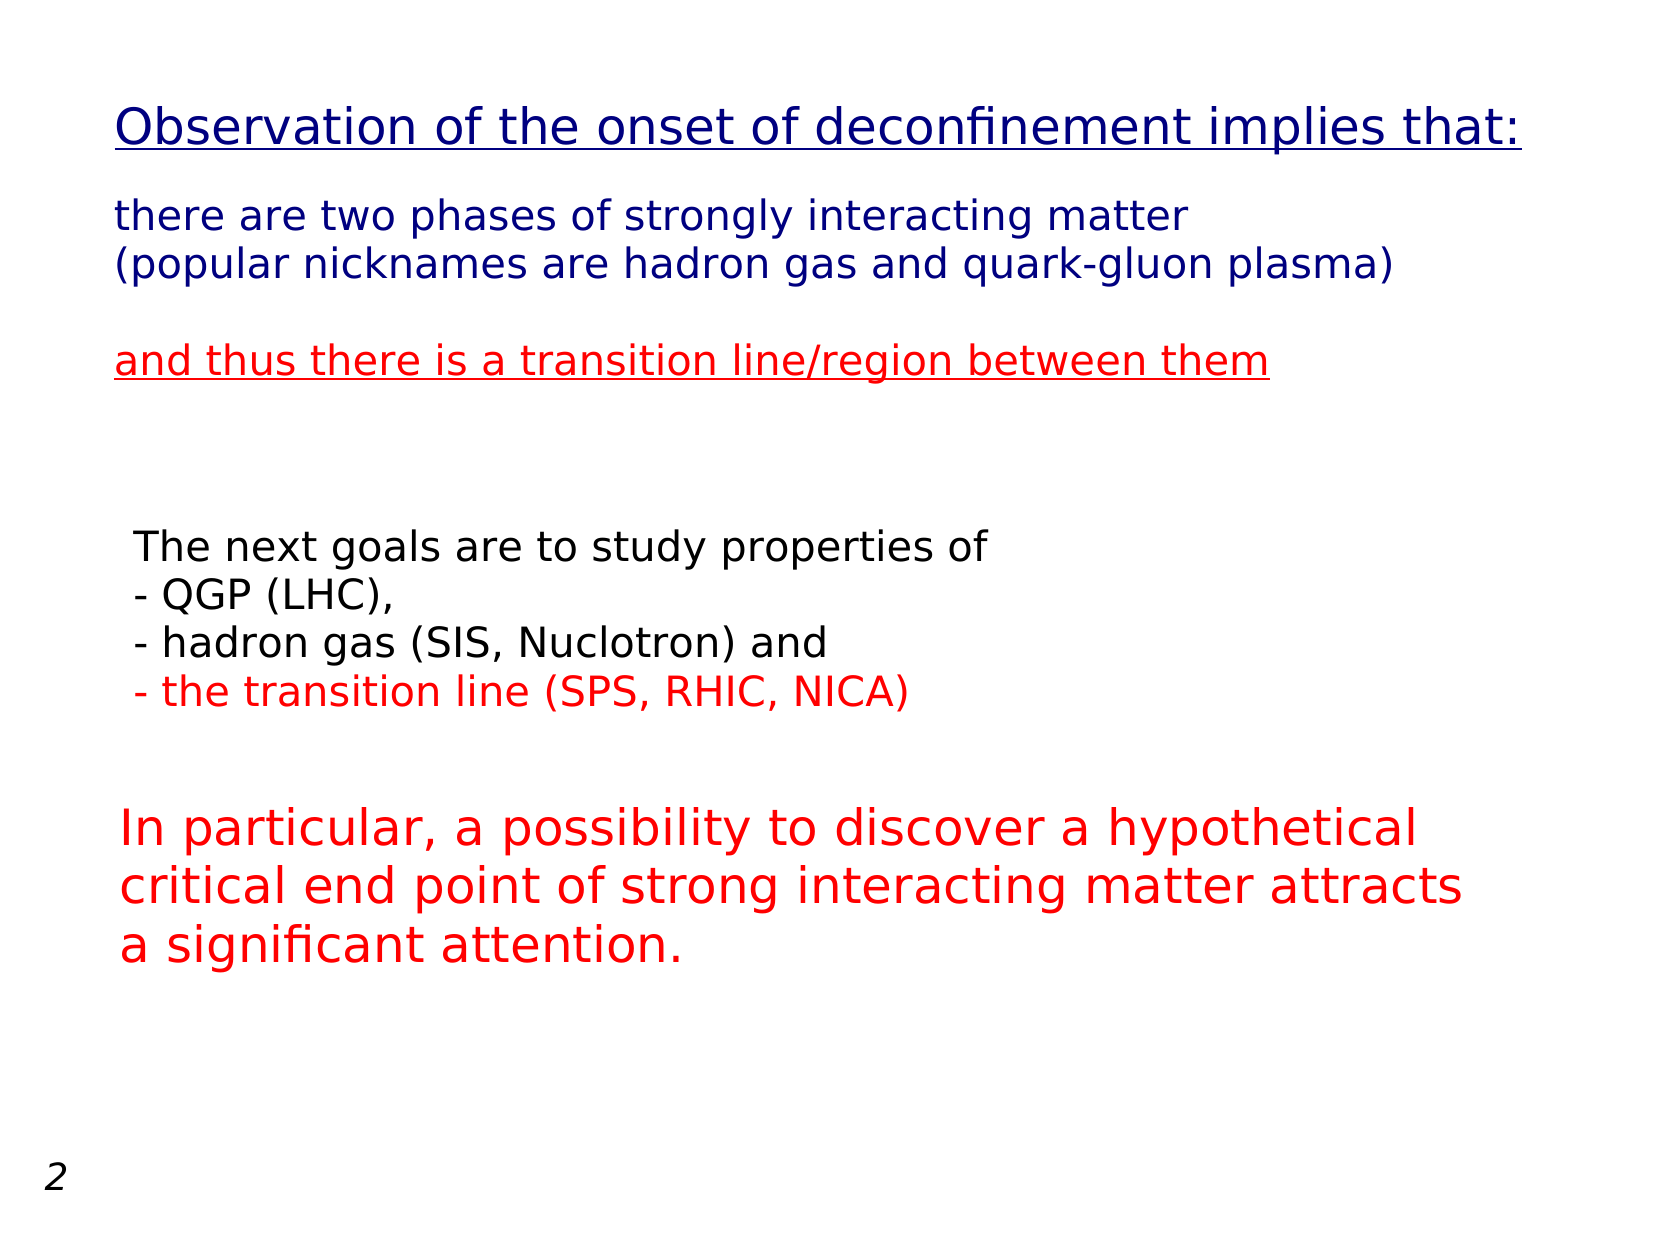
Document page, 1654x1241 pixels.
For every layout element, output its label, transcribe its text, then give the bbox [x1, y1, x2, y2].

text_box The next goals are to study properties of - QGP (LHC), - hadron gas (SIS, Nuclotron) and - the transition line (SPS, RHIC, NICA) [133, 522, 1002, 717]
text_box In particular, a possibility to discover a hypothetical critical end point of strong interacting matter attracts a significant attention. [119, 799, 1466, 975]
text_box there are two phases of strongly interacting matter (popular nicknames are hadron gas and quark-gluon plasma) and thus there is a transition line/region between them [113, 191, 1394, 386]
text_box Observation of the onset of deconfinement implies that: [114, 97, 1524, 157]
